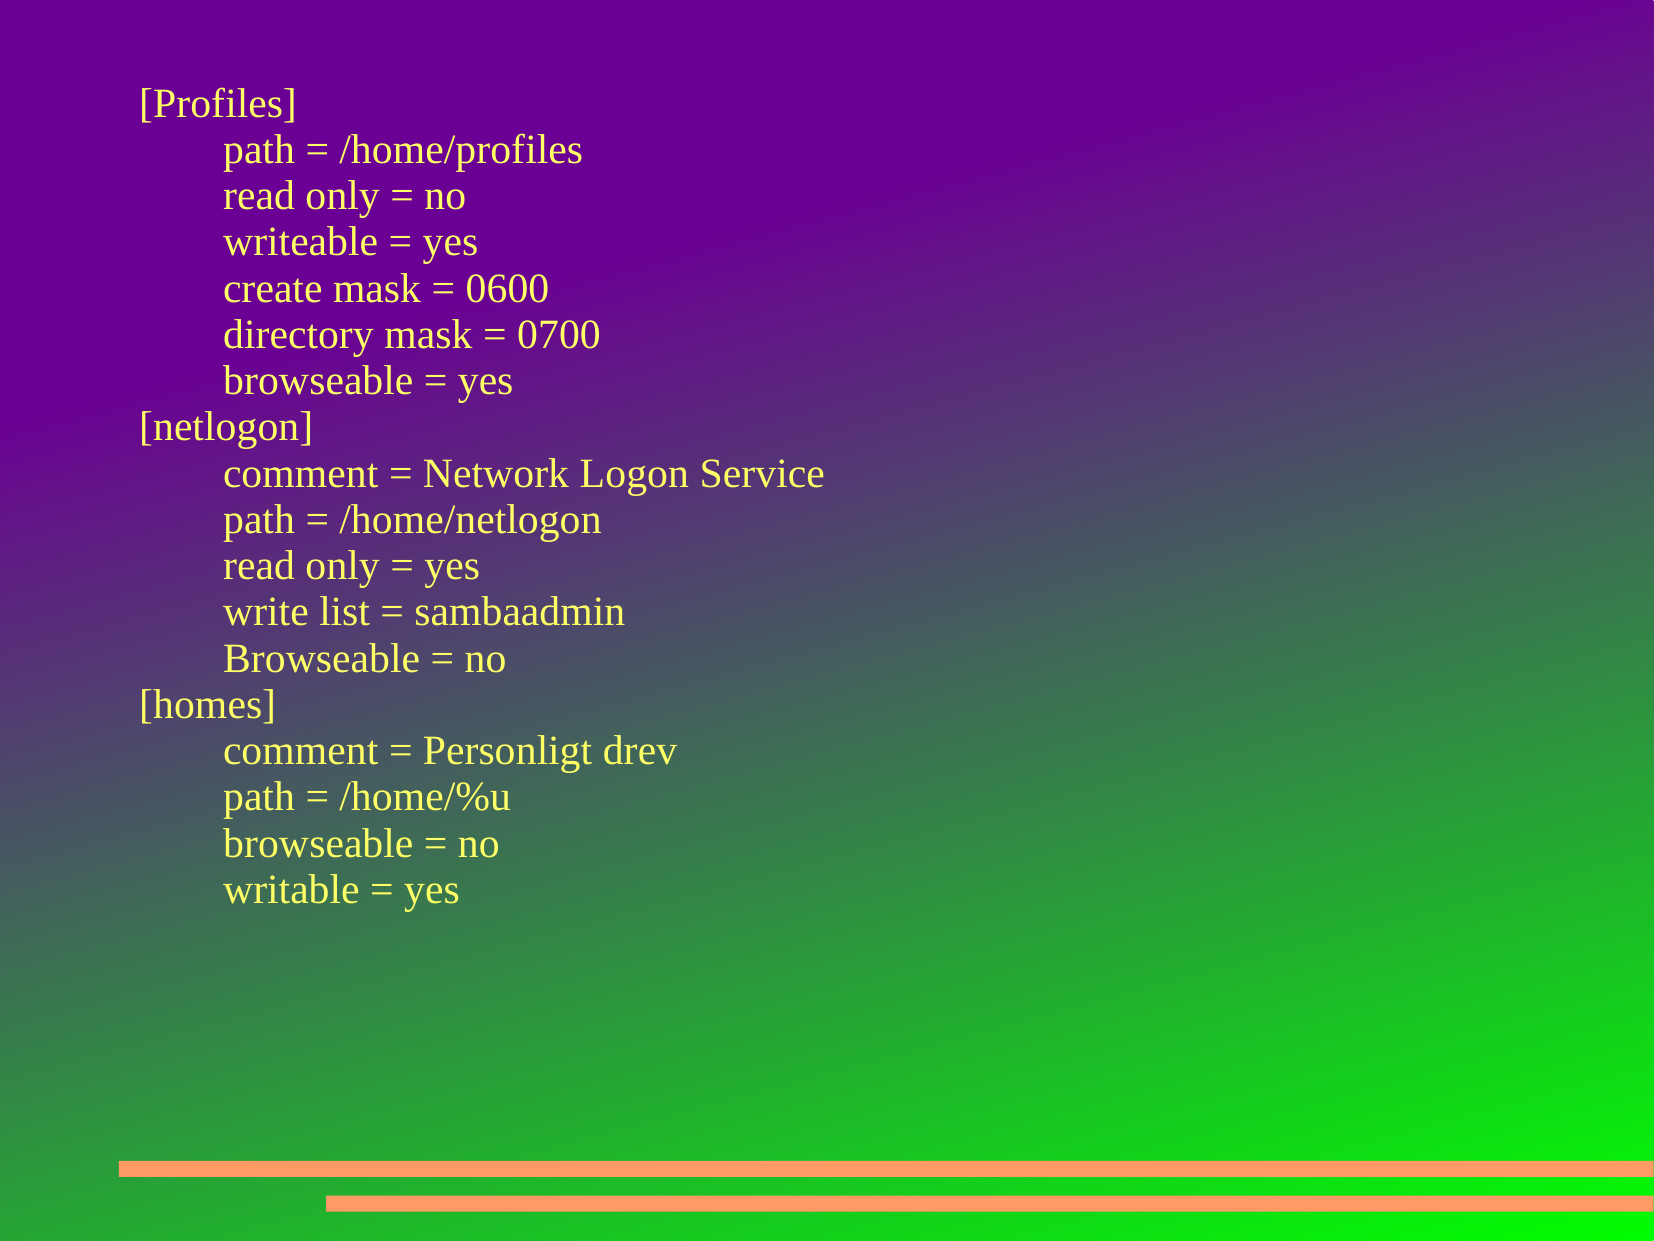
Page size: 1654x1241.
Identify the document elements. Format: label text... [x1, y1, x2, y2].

list [Profiles] path = /home/profiles read only = no writeable = yes create mask = 0600 directory mask = 0700 browseable = yes [netlogon] comment = Network Logon Service path = /home/netlogon read only = yes write list = sambaadmin Browseable = no [homes] comment = Personligt drev path = /home/%u browseable = no writable = yes [121, 79, 1561, 1040]
